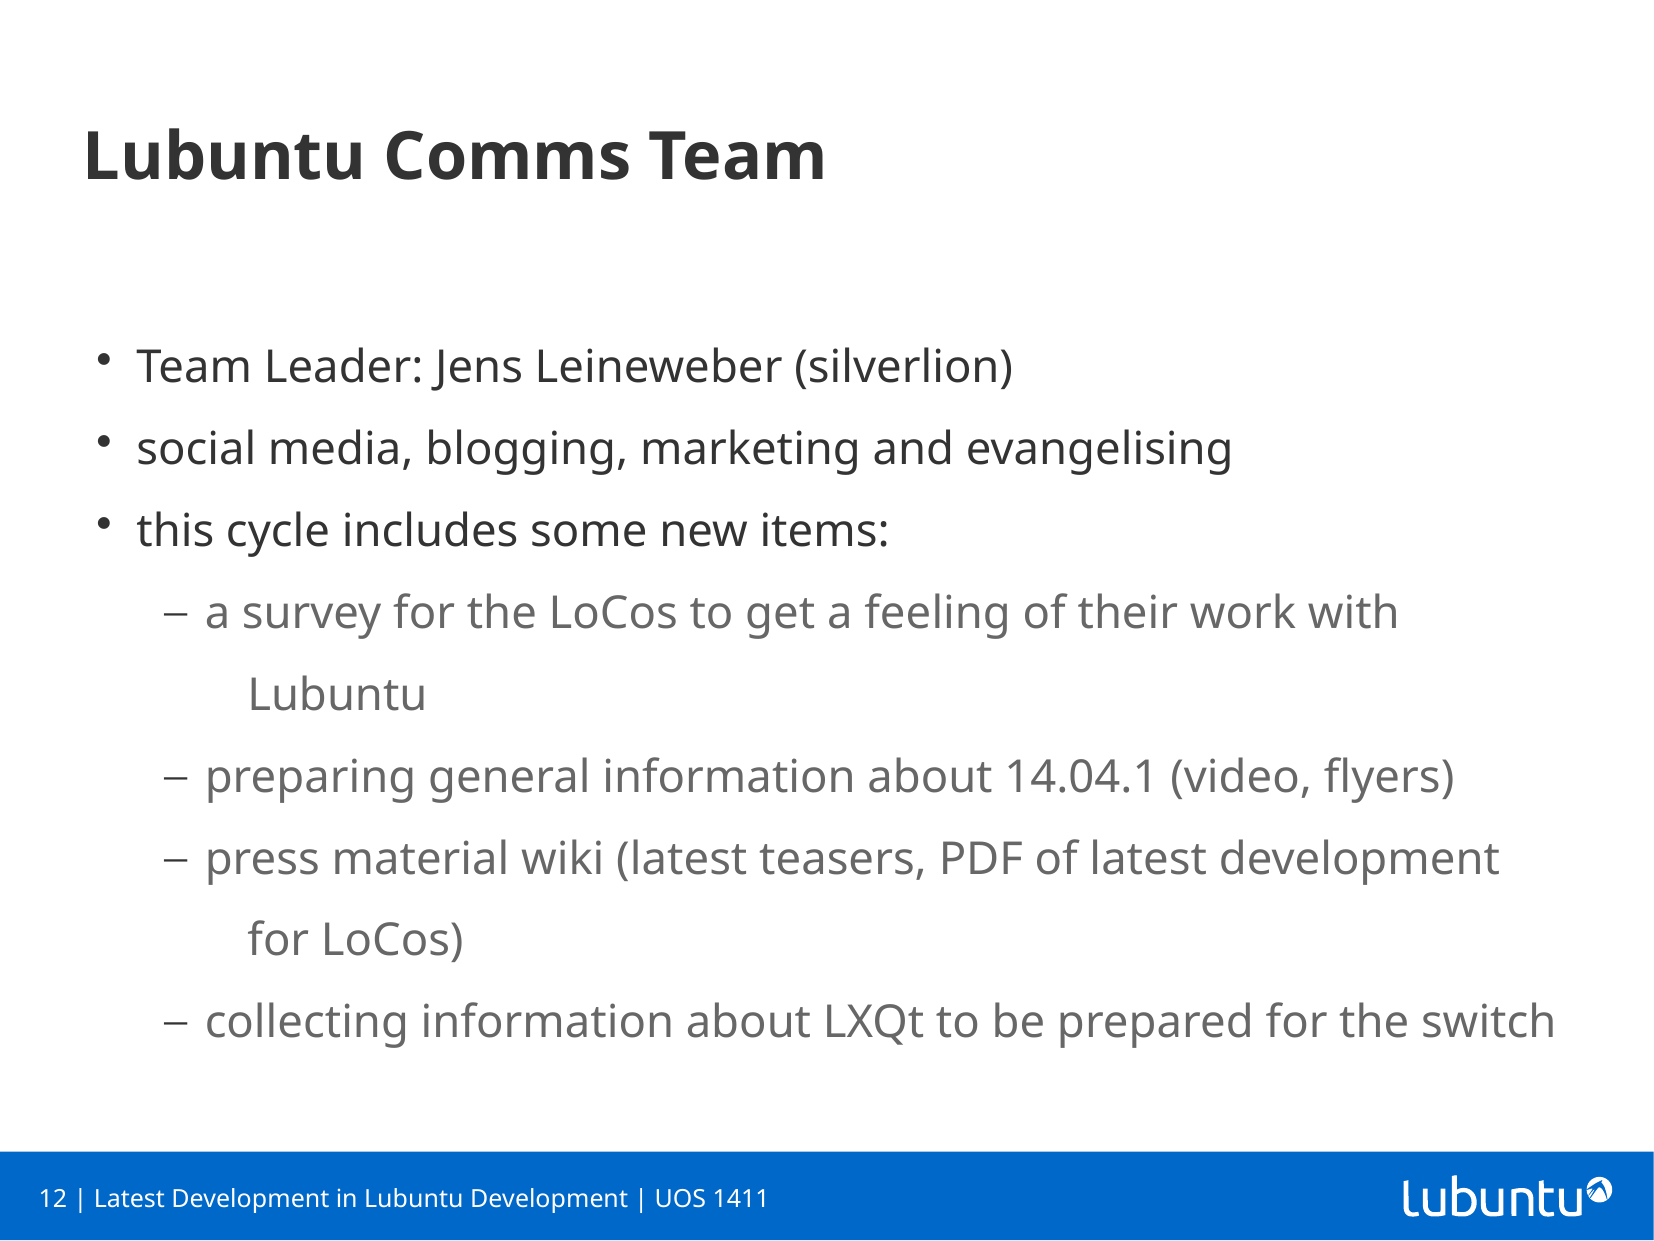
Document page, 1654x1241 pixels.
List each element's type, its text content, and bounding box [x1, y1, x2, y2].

list Team Leader: Jens Leineweber (silverlion) social media, blogging, marketing and evangelising this cycle includes some new items: a survey for the LoCos to get a feeling of their work with Lubuntu preparing general information about 14.04.1 (video, flyers) press material wiki (latest teasers, PDF of latest development for LoCos) collecting information about LXQt to be prepared for the switch [87, 301, 1579, 1121]
title Lubuntu Comms Team [82, 49, 1571, 257]
